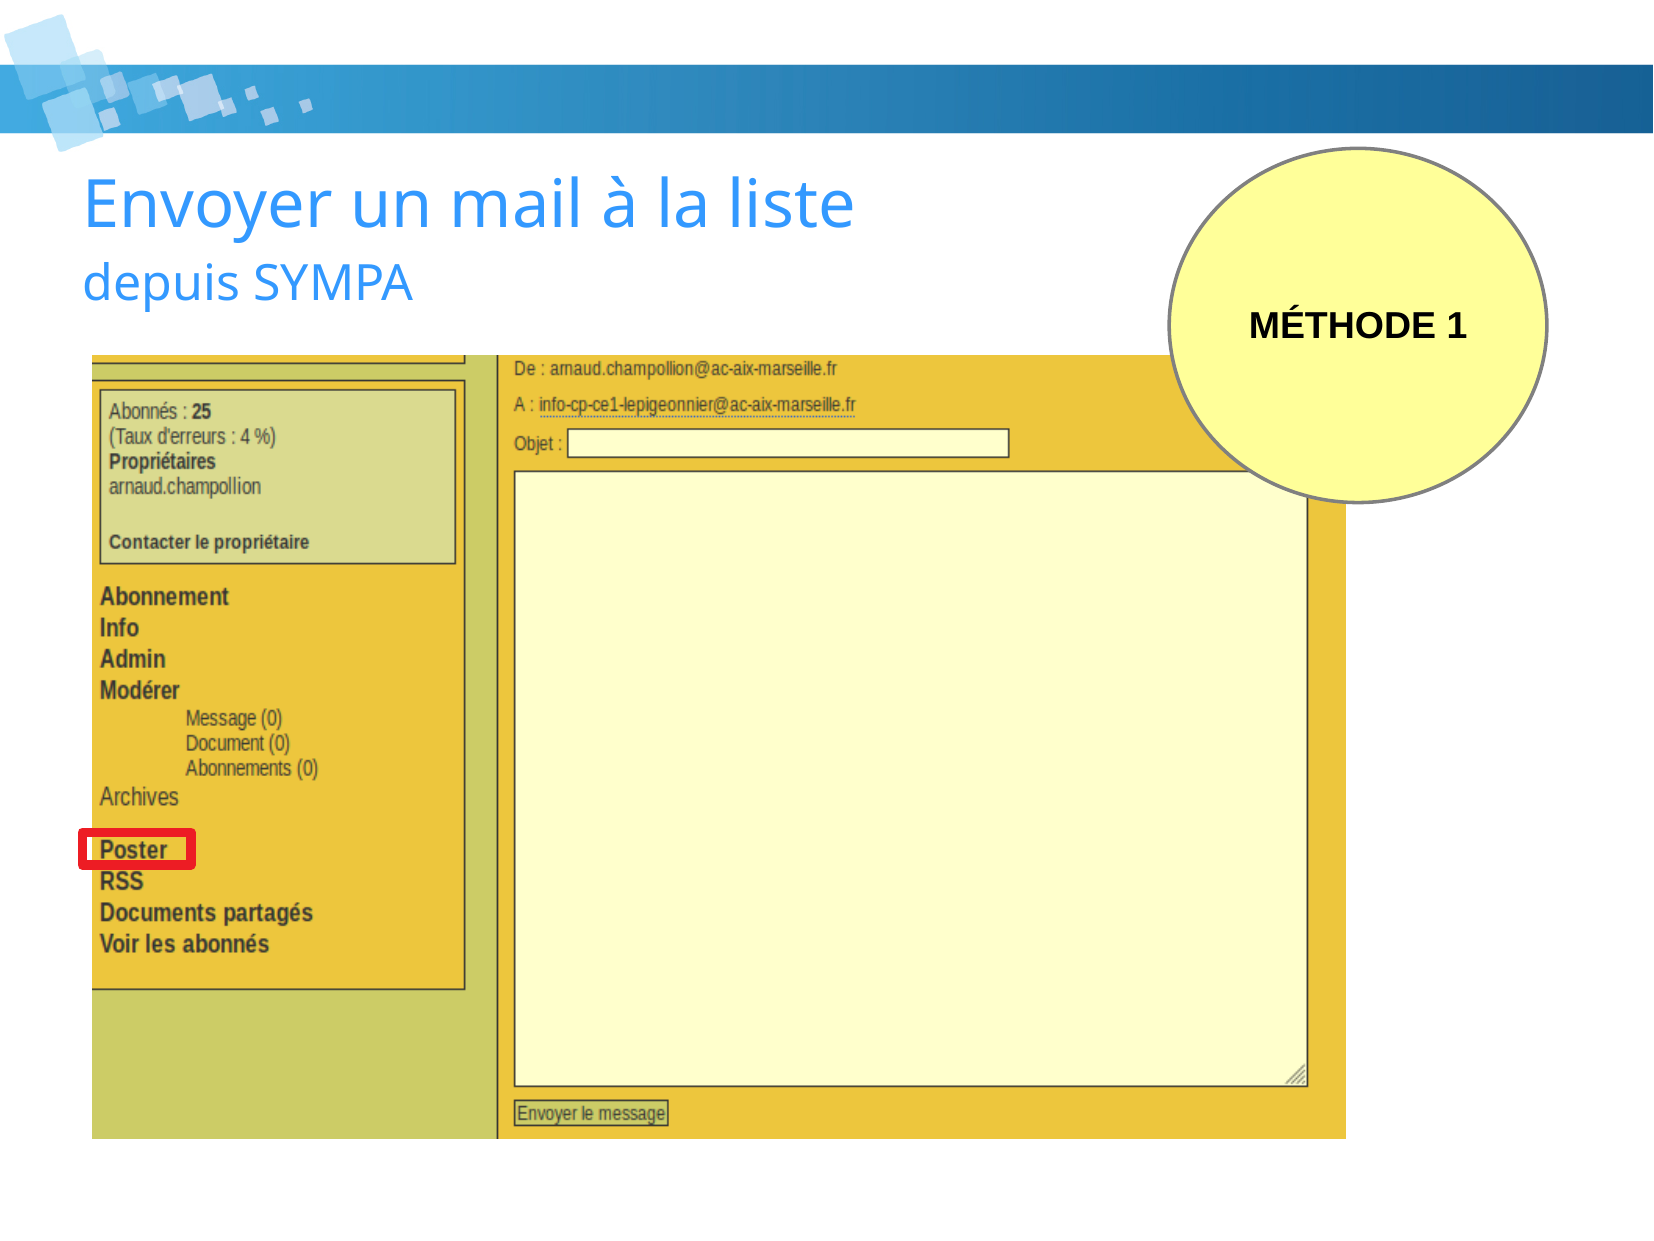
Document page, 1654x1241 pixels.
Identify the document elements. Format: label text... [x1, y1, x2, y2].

picture [0, 0, 1653, 1238]
text_box MÉTHODE 1 [1169, 148, 1547, 503]
title Envoyer un mail à la liste depuis SYMPA [82, 132, 1571, 340]
